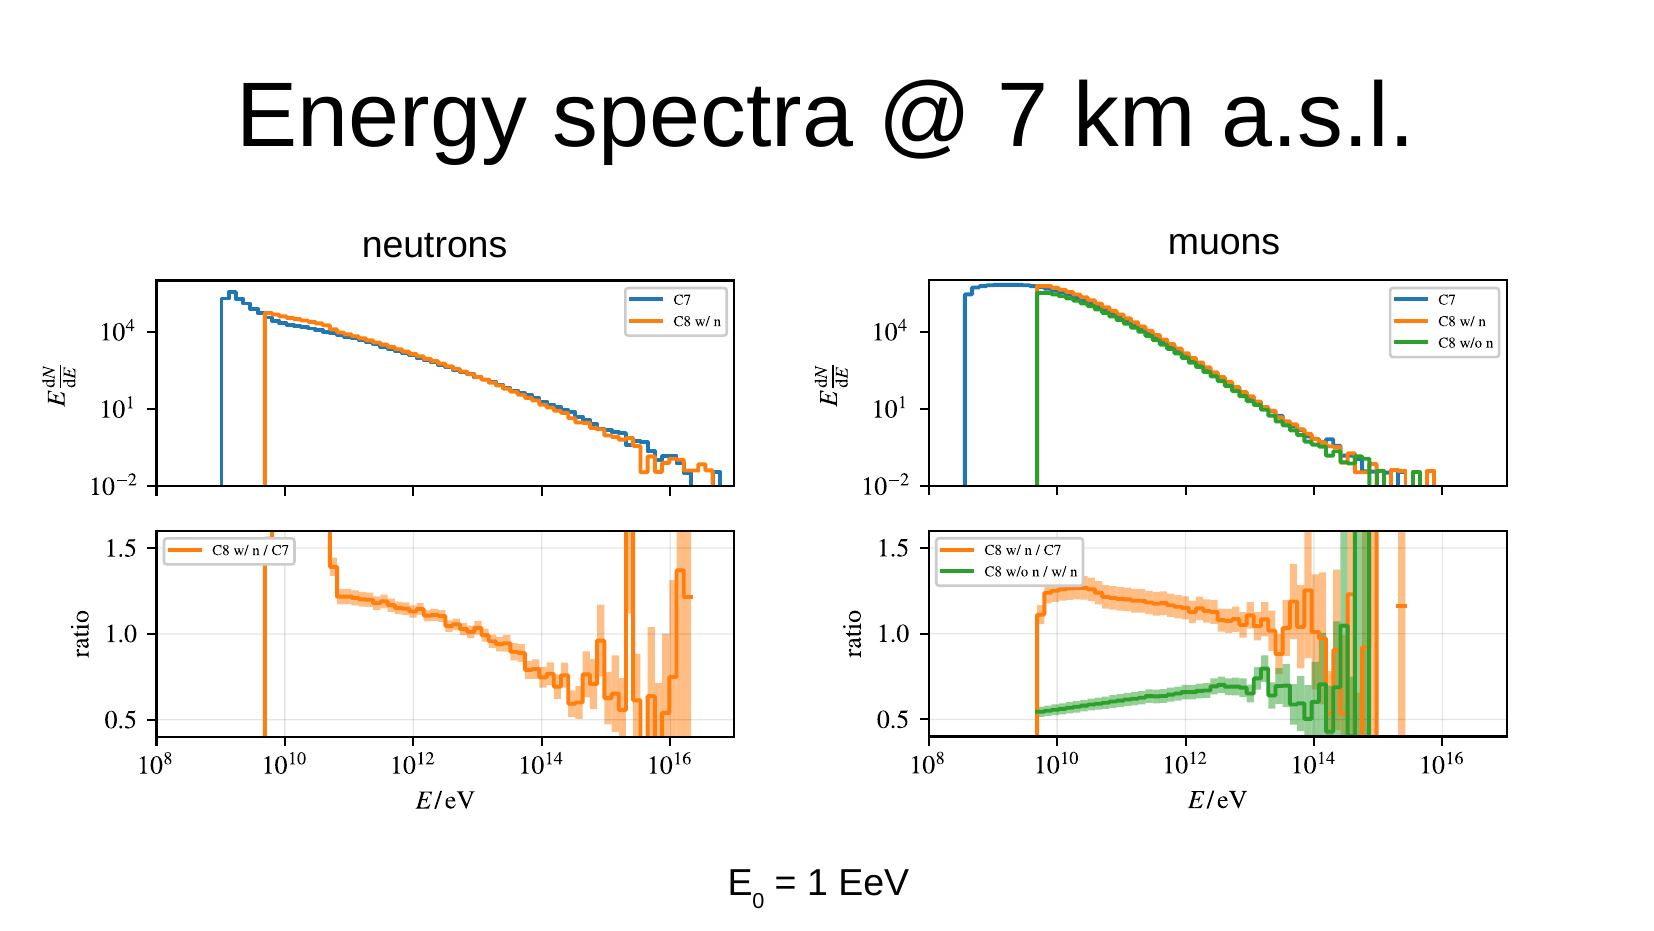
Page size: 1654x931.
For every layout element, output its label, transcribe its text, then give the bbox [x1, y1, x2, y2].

text_box muons [1153, 213, 1296, 271]
text_box E0 = 1 EeV [712, 854, 925, 921]
text_box neutrons [347, 215, 526, 315]
picture [787, 242, 1538, 843]
picture [15, 242, 766, 843]
title Energy spectra @ 7 km a.s.l. [82, 37, 1571, 193]
